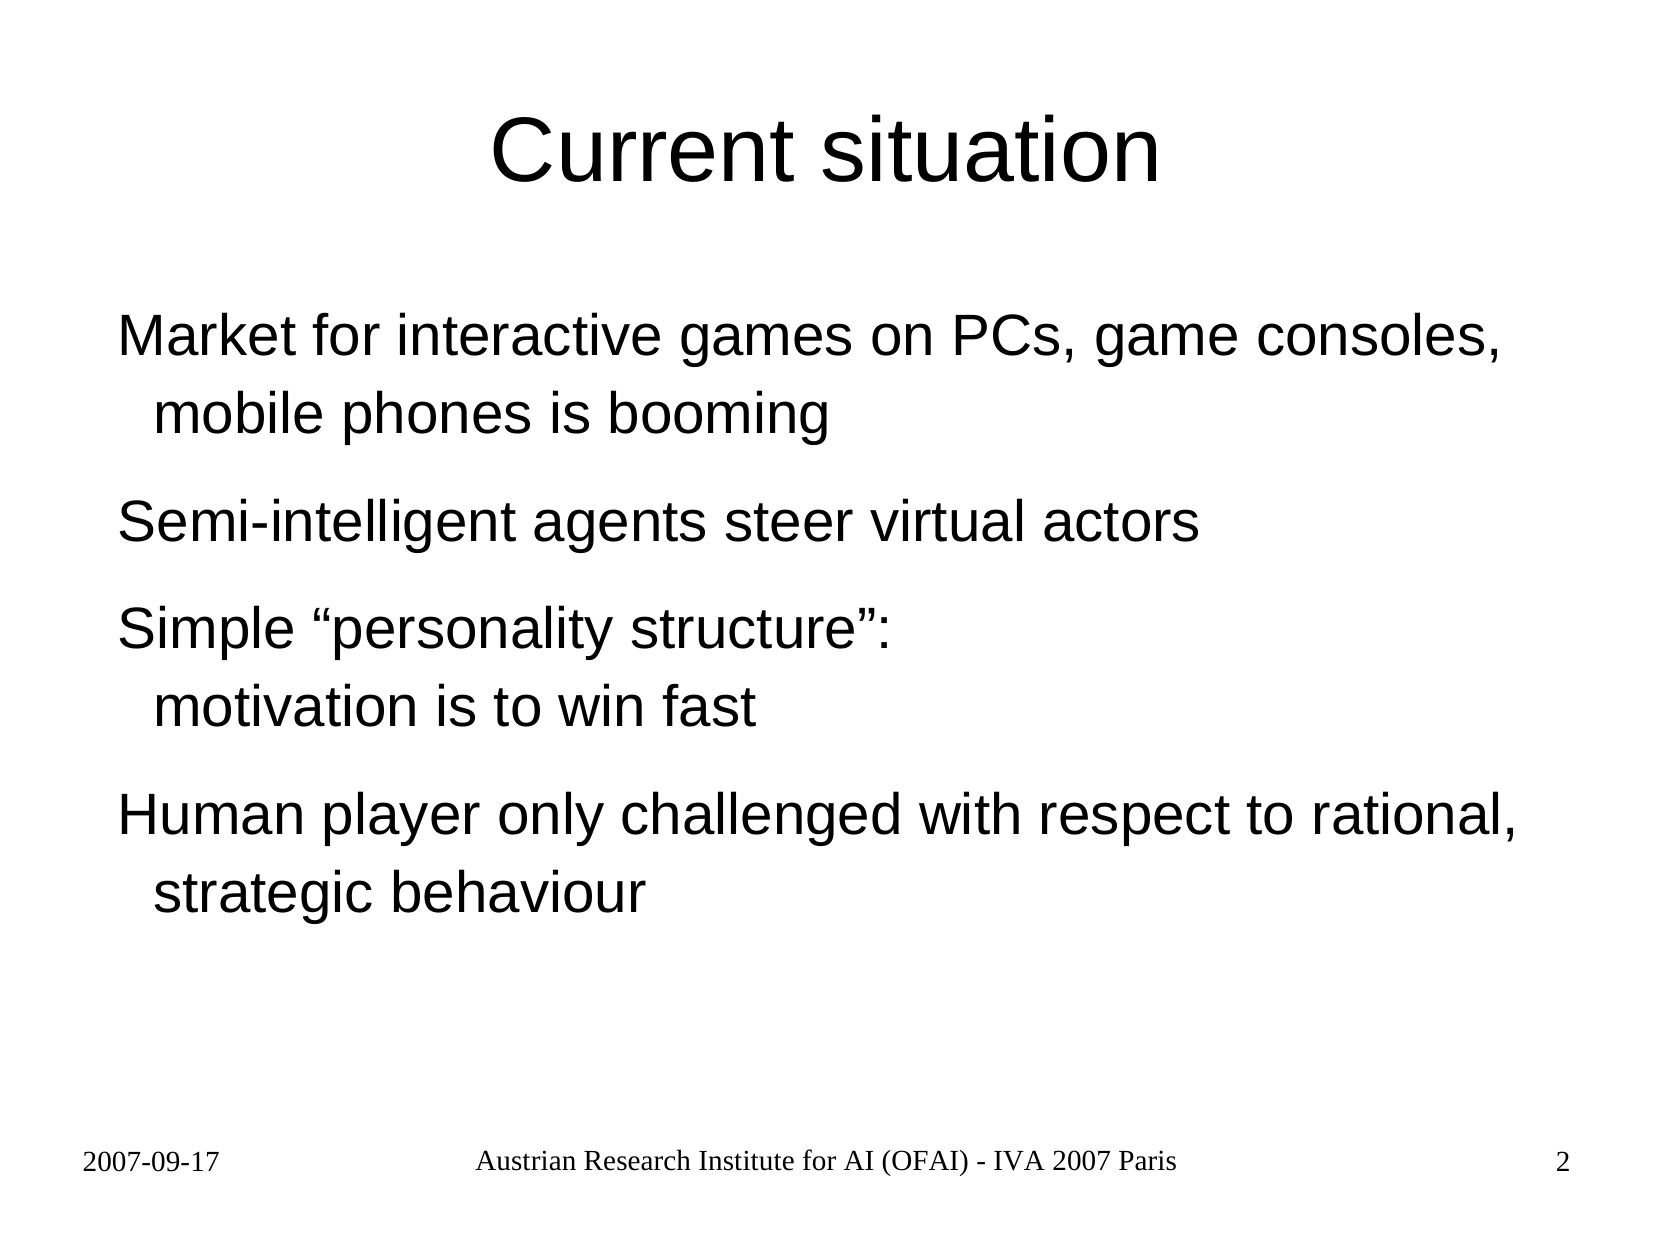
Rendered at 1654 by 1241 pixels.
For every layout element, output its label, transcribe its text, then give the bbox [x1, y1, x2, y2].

list Market for interactive games on PCs, game consoles, mobile phones is booming Semi-intelligent agents steer virtual actors Simple “personality structure”: motivation is to win fast Human player only challenged with respect to rational, strategic behaviour [82, 290, 1571, 1123]
title Current situation [82, 49, 1571, 257]
